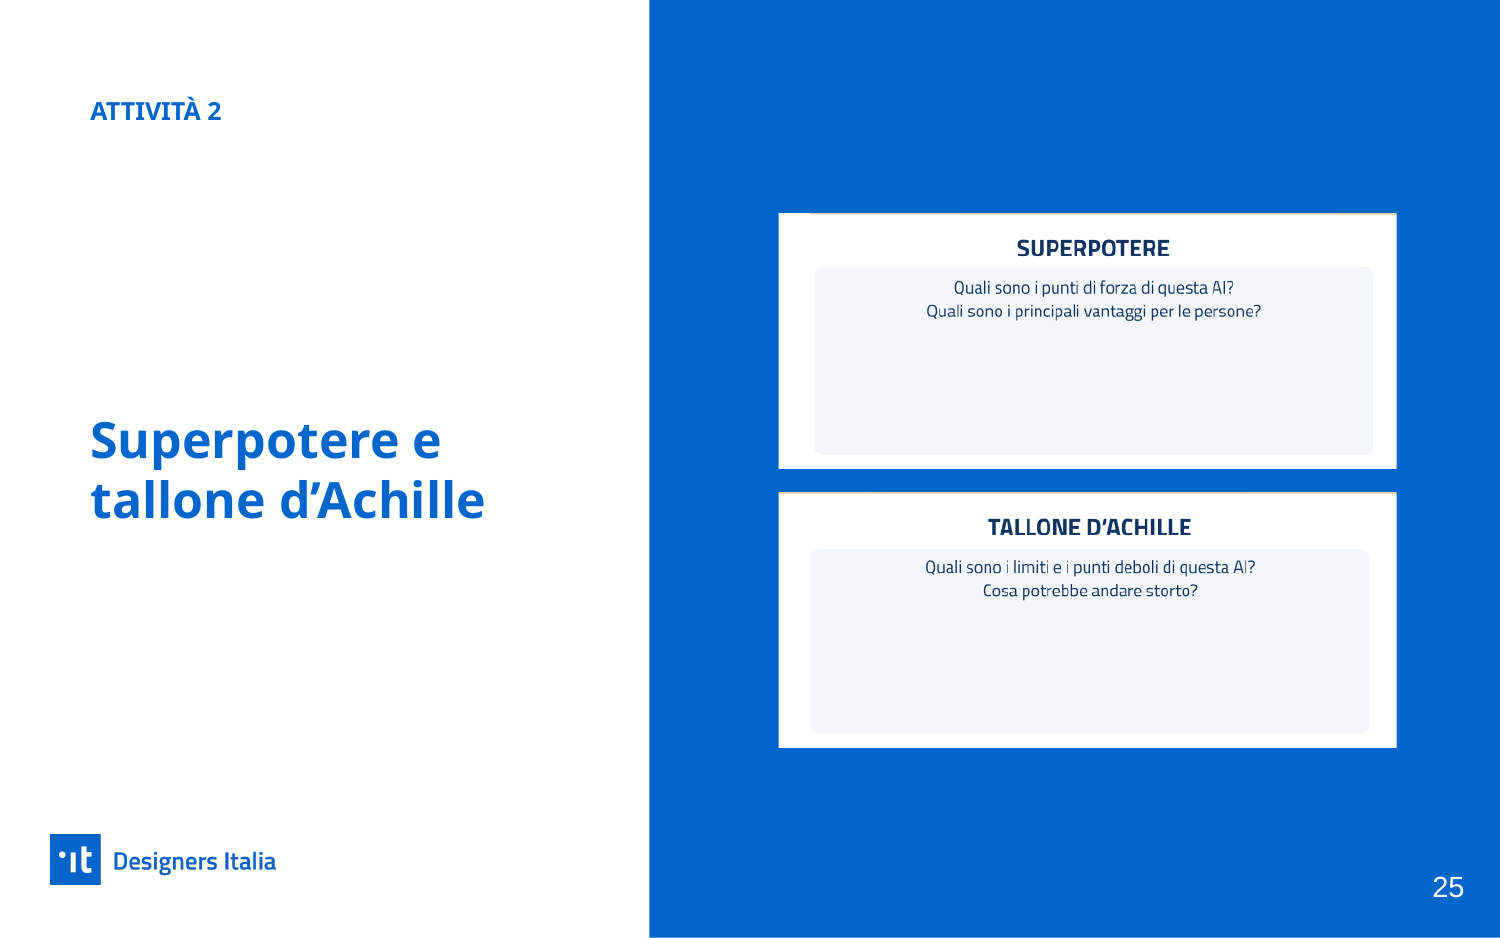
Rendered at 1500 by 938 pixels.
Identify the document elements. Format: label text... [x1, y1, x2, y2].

text_box ATTIVITÀ 2 [75, 87, 779, 134]
text_box Superpotere e tallone d’Achille [75, 426, 563, 512]
slide_number <numero> [1389, 850, 1480, 922]
text_box [649, 0, 1500, 938]
picture [778, 492, 1397, 748]
picture [50, 834, 289, 885]
picture [778, 213, 1397, 469]
